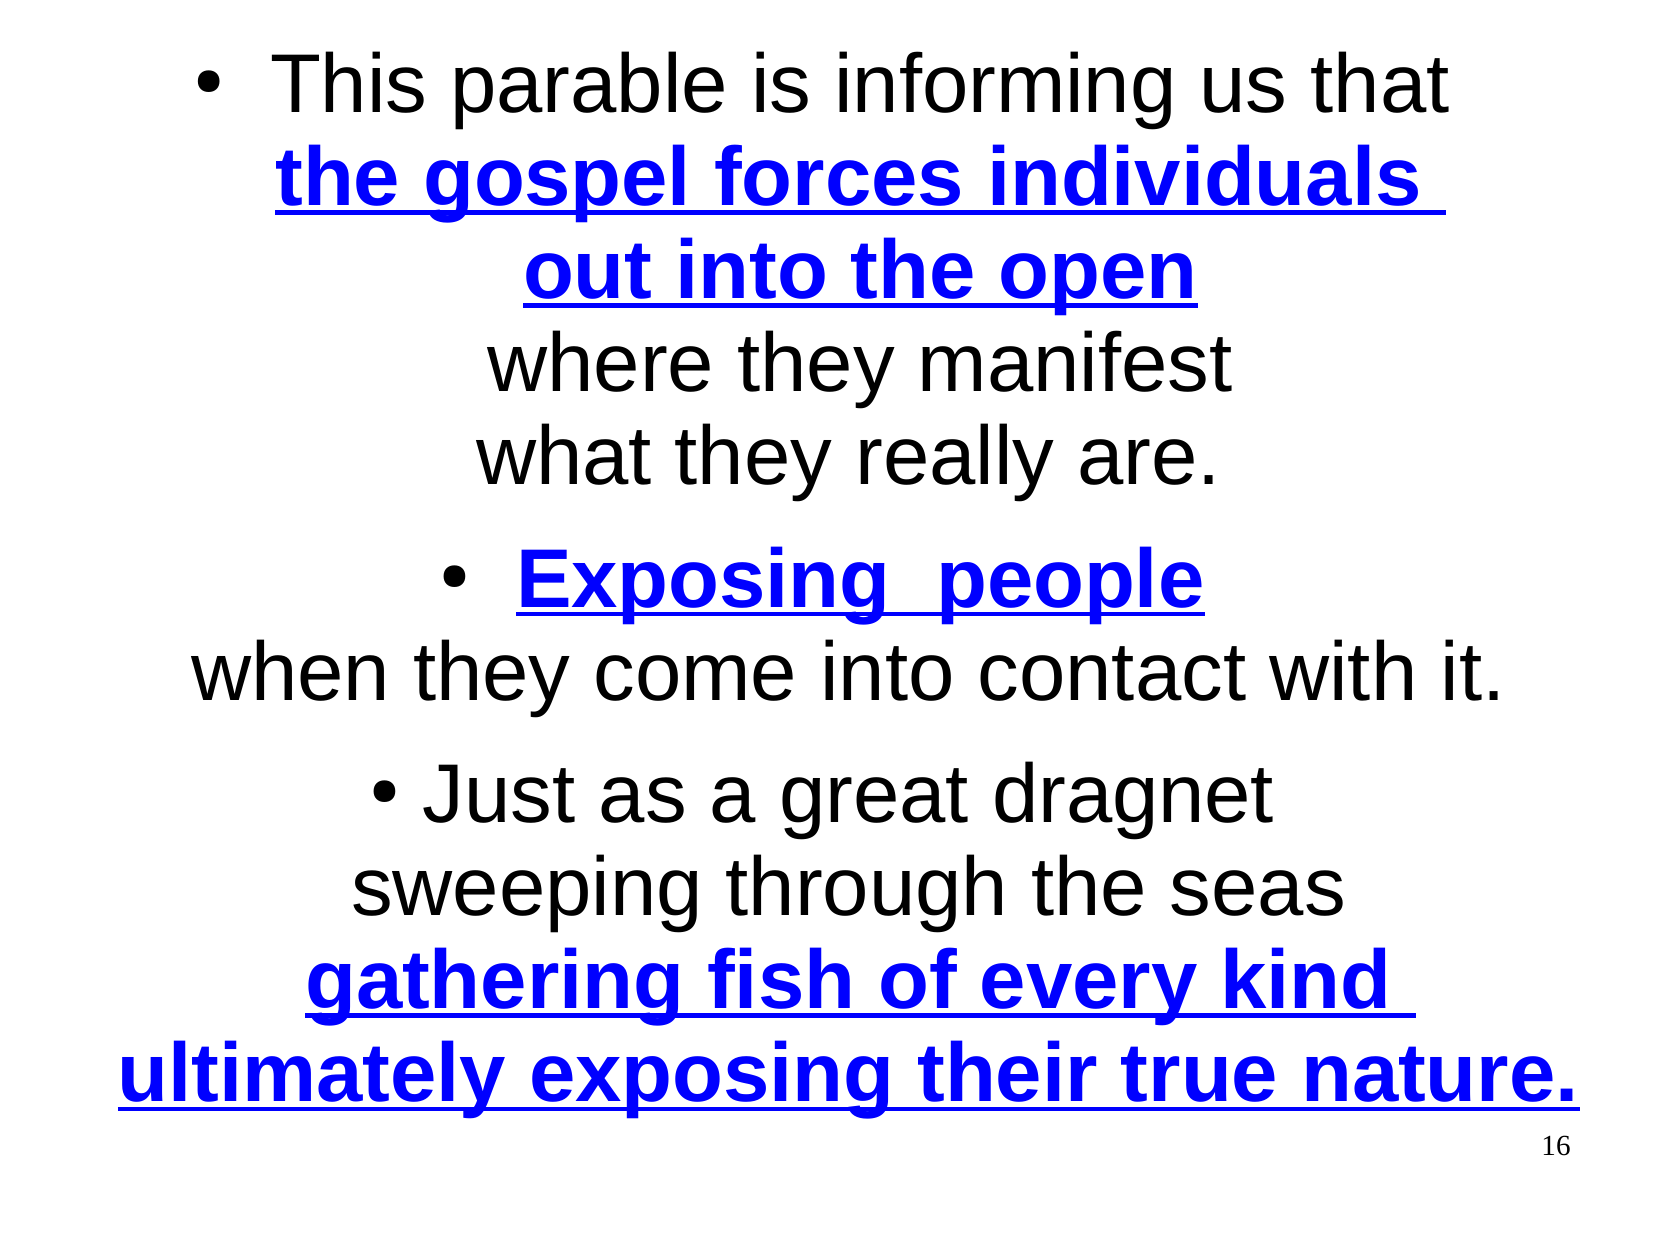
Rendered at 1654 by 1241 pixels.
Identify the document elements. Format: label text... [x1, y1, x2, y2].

list This parable is informing us that the gospel forces individuals out into the open where they manifest what they really are. Exposing people when they come into contact with it. Just as a great dragnet sweeping through the seas gathering fish of every kind ultimately exposing their true nature. [37, 37, 1613, 1201]
